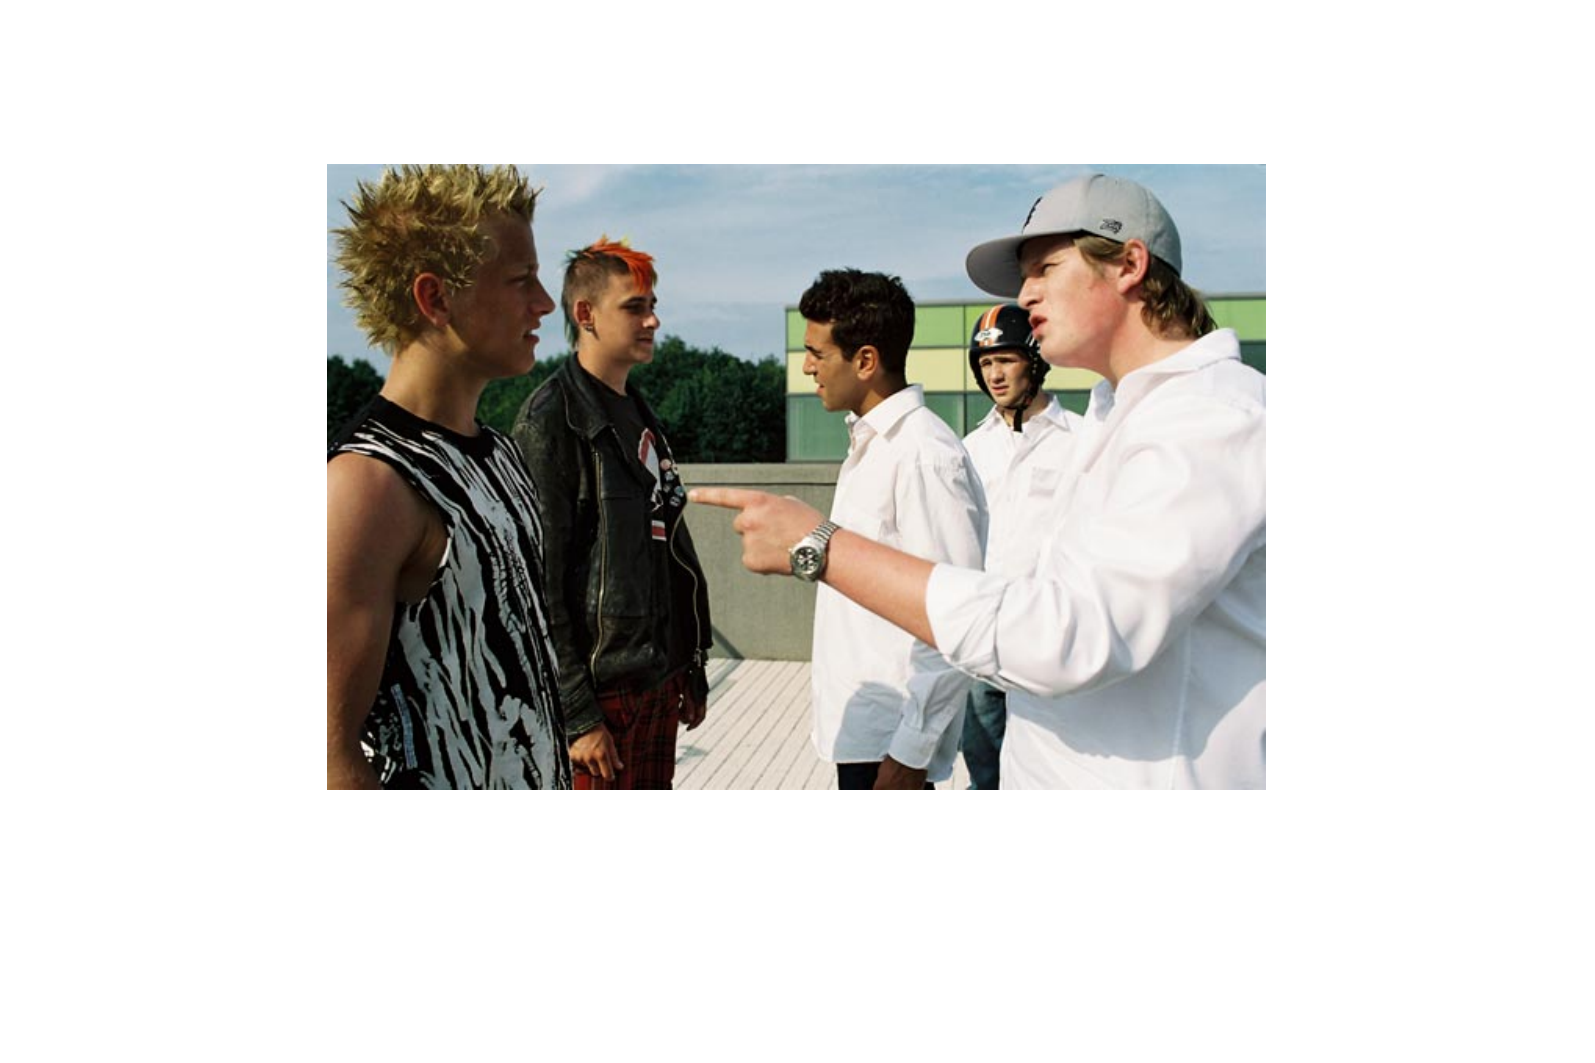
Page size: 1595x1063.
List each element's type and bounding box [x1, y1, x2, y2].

picture [327, 164, 1266, 790]
